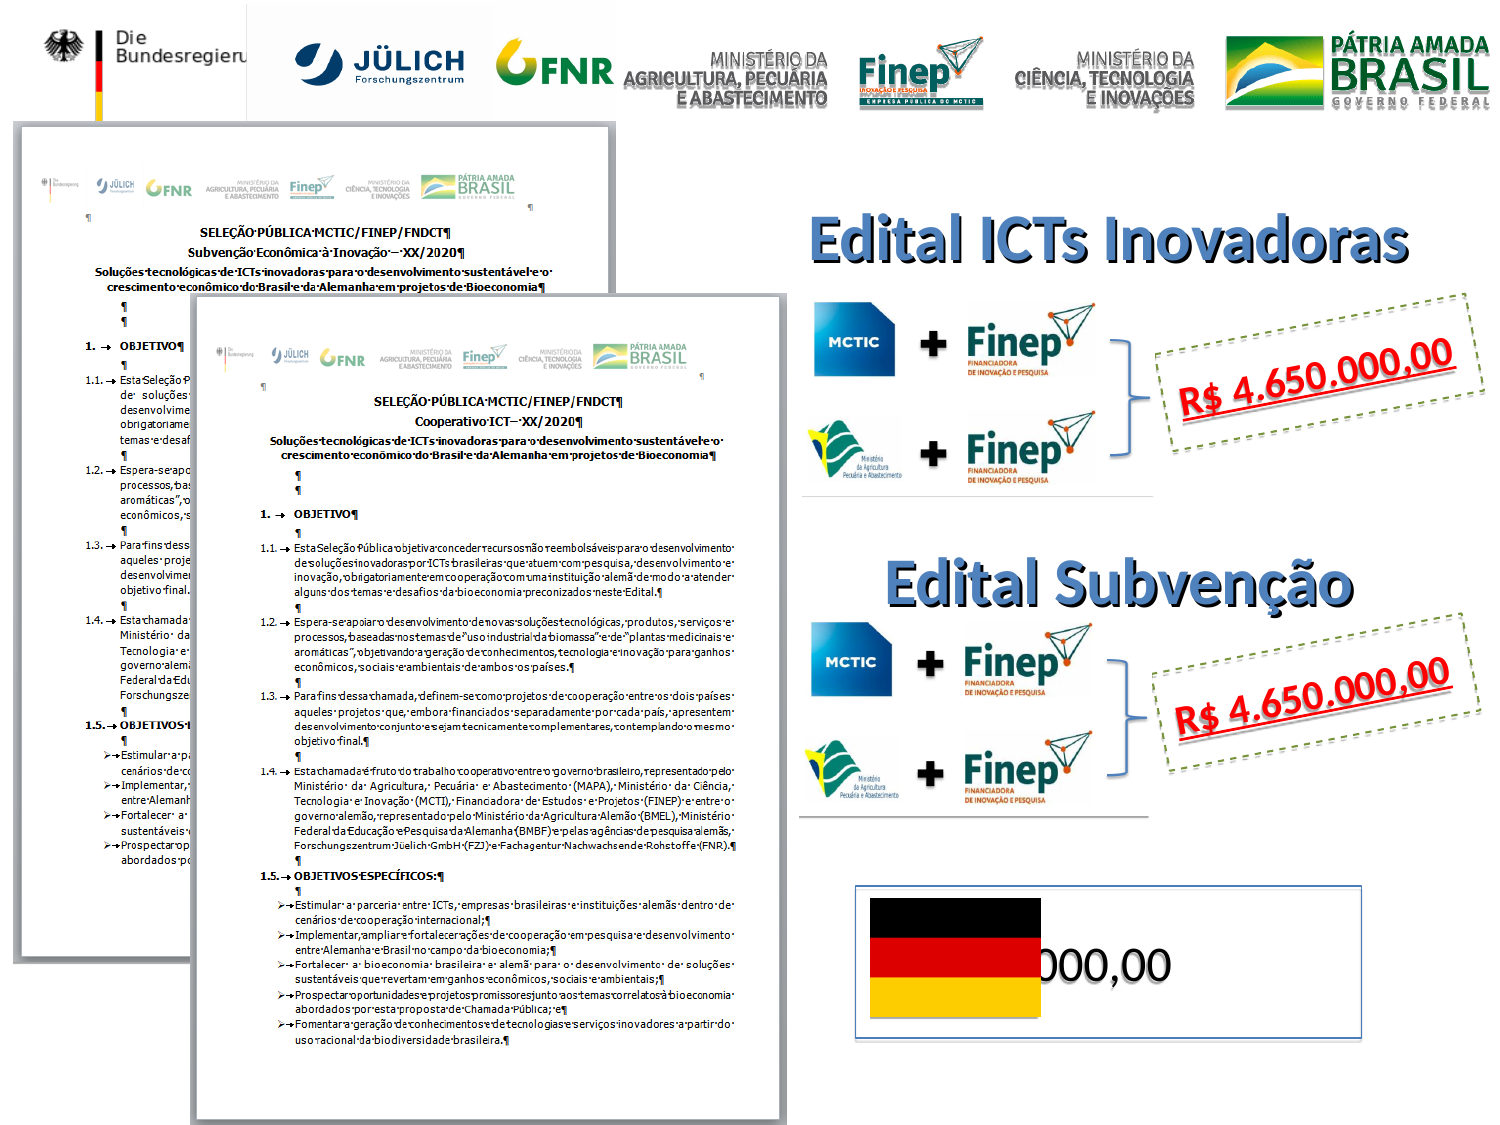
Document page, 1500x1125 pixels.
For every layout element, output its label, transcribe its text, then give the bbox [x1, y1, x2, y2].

text_box € 2.000.000,00 [855, 886, 1362, 1038]
picture [799, 613, 1152, 816]
picture [802, 293, 1155, 496]
picture [870, 898, 1041, 1017]
text_box R$ 4.650.000,00 [1152, 613, 1481, 771]
text_box Edital Subvenção [727, 530, 1500, 622]
text_box Edital ICTs Inovadoras [717, 186, 1500, 277]
picture [13, 0, 1500, 1125]
text_box R$ 4.650.000,00 [1155, 293, 1484, 452]
